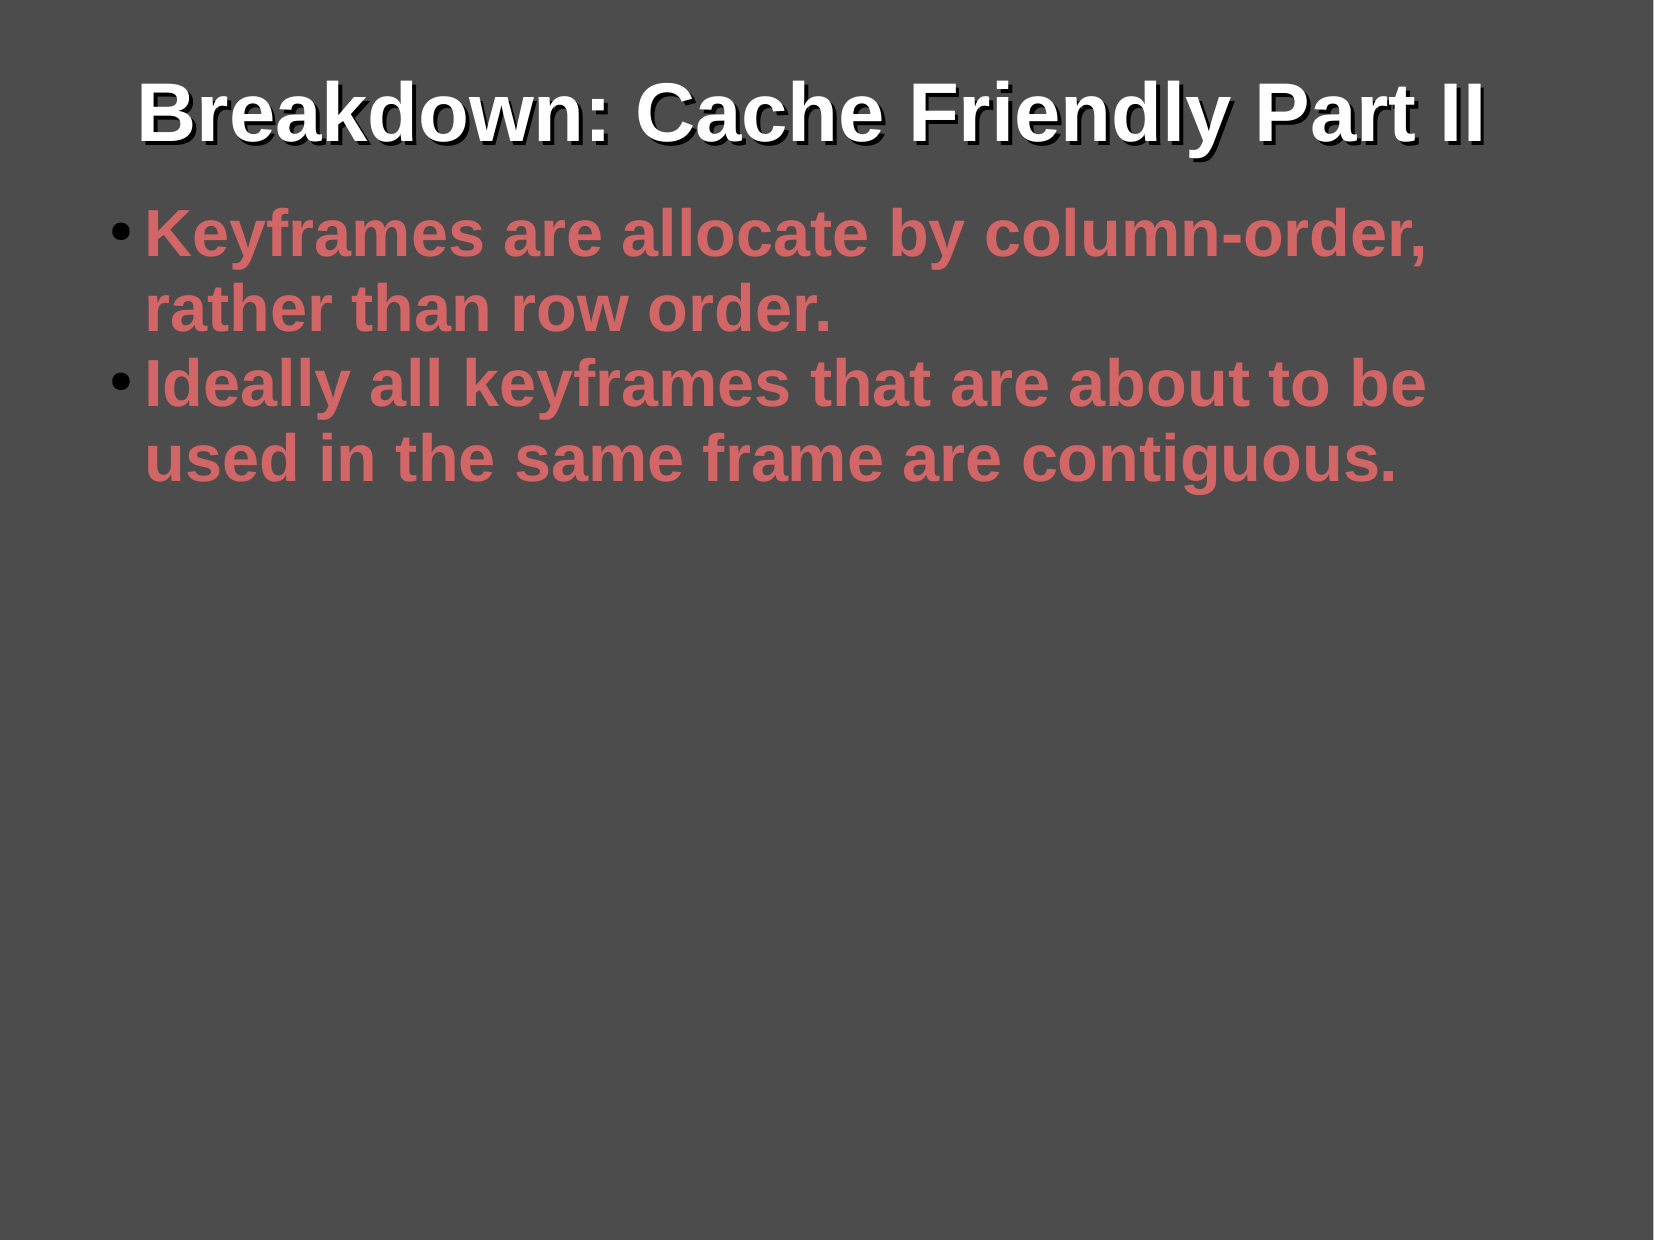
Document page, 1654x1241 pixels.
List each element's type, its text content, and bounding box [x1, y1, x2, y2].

text_box Breakdown: Cache Friendly Part II [88, 59, 1536, 168]
text_box Keyframes are allocate by column-order, rather than row order. Ideally all keyframes that are about to be used in the same frame are contiguous. [59, 188, 1565, 503]
